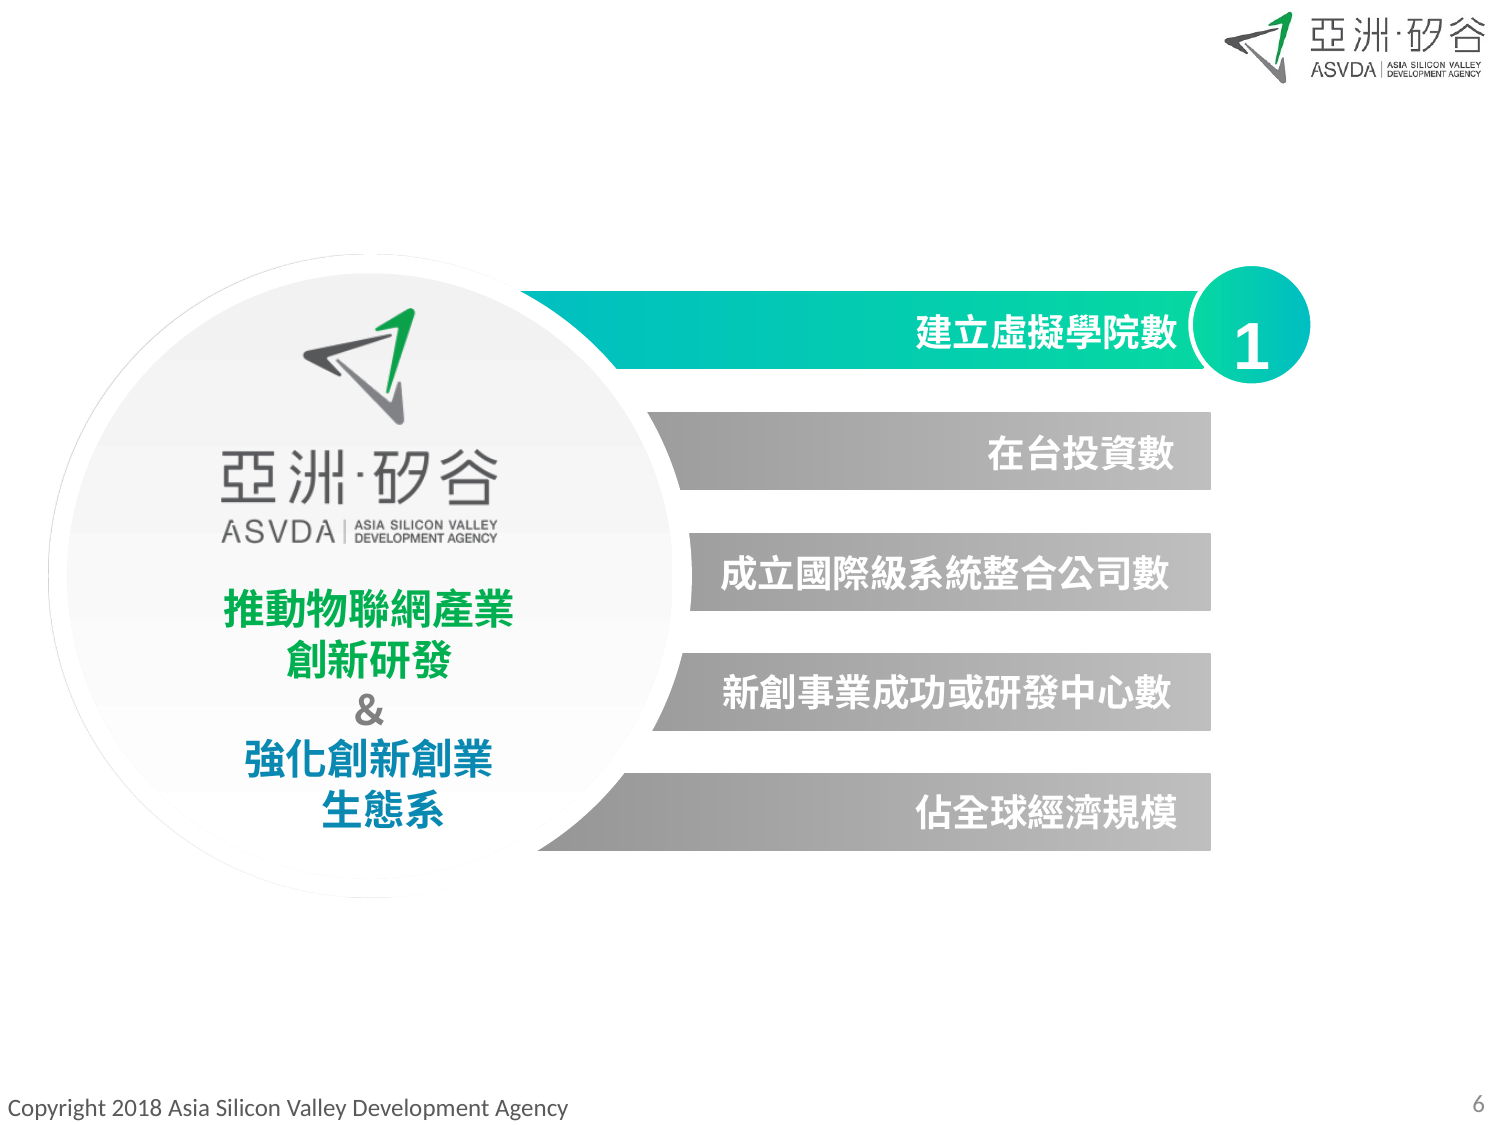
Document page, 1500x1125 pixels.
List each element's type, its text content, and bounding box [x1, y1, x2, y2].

text_box 在台投資數 [708, 422, 1190, 483]
picture [221, 308, 498, 545]
text_box 推動物聯網產業 創新研發 ＆ 強化創新創業 生態系 [200, 575, 539, 841]
text_box [1190, 273, 1218, 376]
picture [1214, 0, 1500, 100]
text_box 新創事業成功或研發中心數 [707, 661, 1188, 721]
text_box 佔全球經濟規模 [900, 781, 1193, 842]
text_box 建立虛擬學院數 [900, 302, 1193, 362]
text_box 成立國際級系統整合公司數 [705, 542, 1194, 603]
text_box [48, 254, 1211, 898]
text_box 1 [1218, 250, 1286, 391]
text_box [1286, 274, 1313, 376]
slide_number <編號> [1438, 1079, 1500, 1125]
